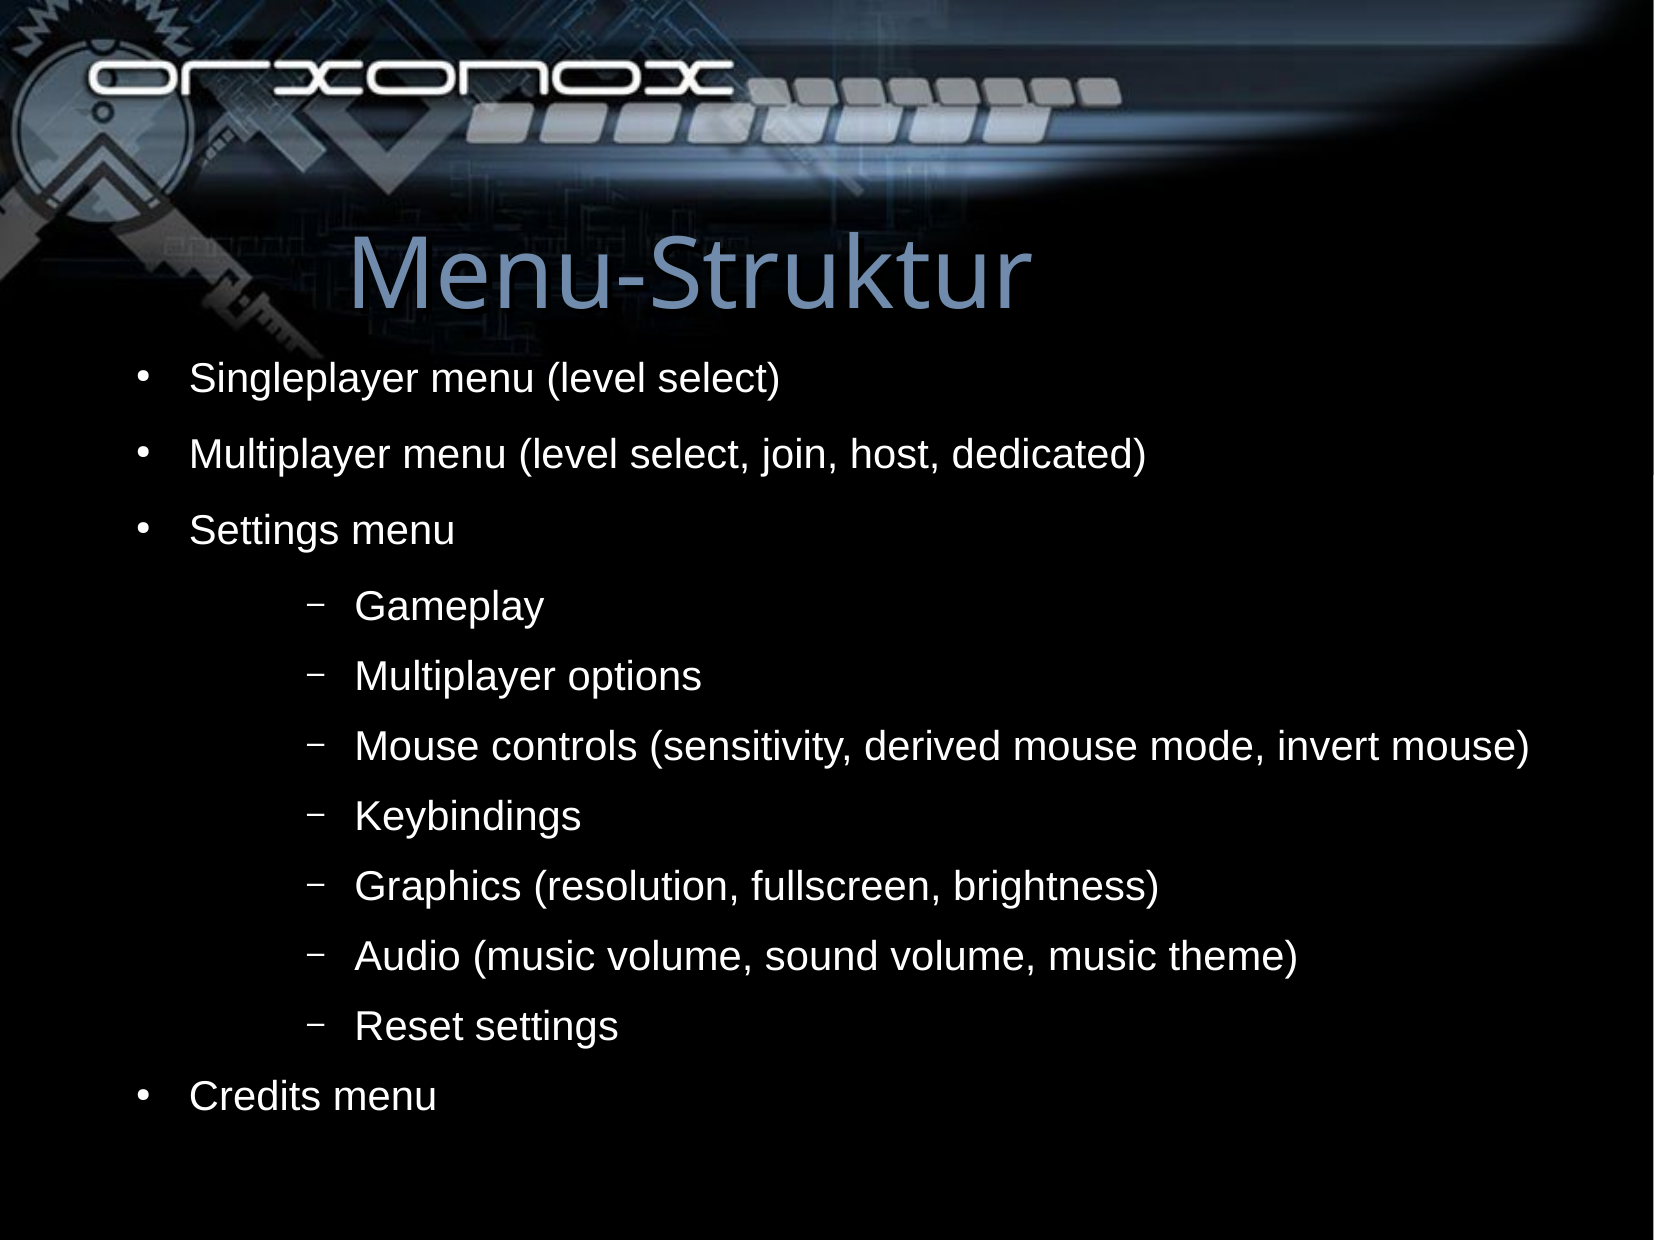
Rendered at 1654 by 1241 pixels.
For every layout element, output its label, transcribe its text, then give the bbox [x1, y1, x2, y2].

picture [0, 0, 1654, 475]
list Singleplayer menu (level select) Multiplayer menu (level select, join, host, dedicated) Settings menu Gameplay Multiplayer options Mouse controls (sensitivity, derived mouse mode, invert mouse) Keybindings Graphics (resolution, fullscreen, brightness) Audio (music volume, sound volume, music theme) Reset settings Credits menu [118, 354, 1542, 1173]
text_box Menu-Struktur [330, 194, 1306, 326]
